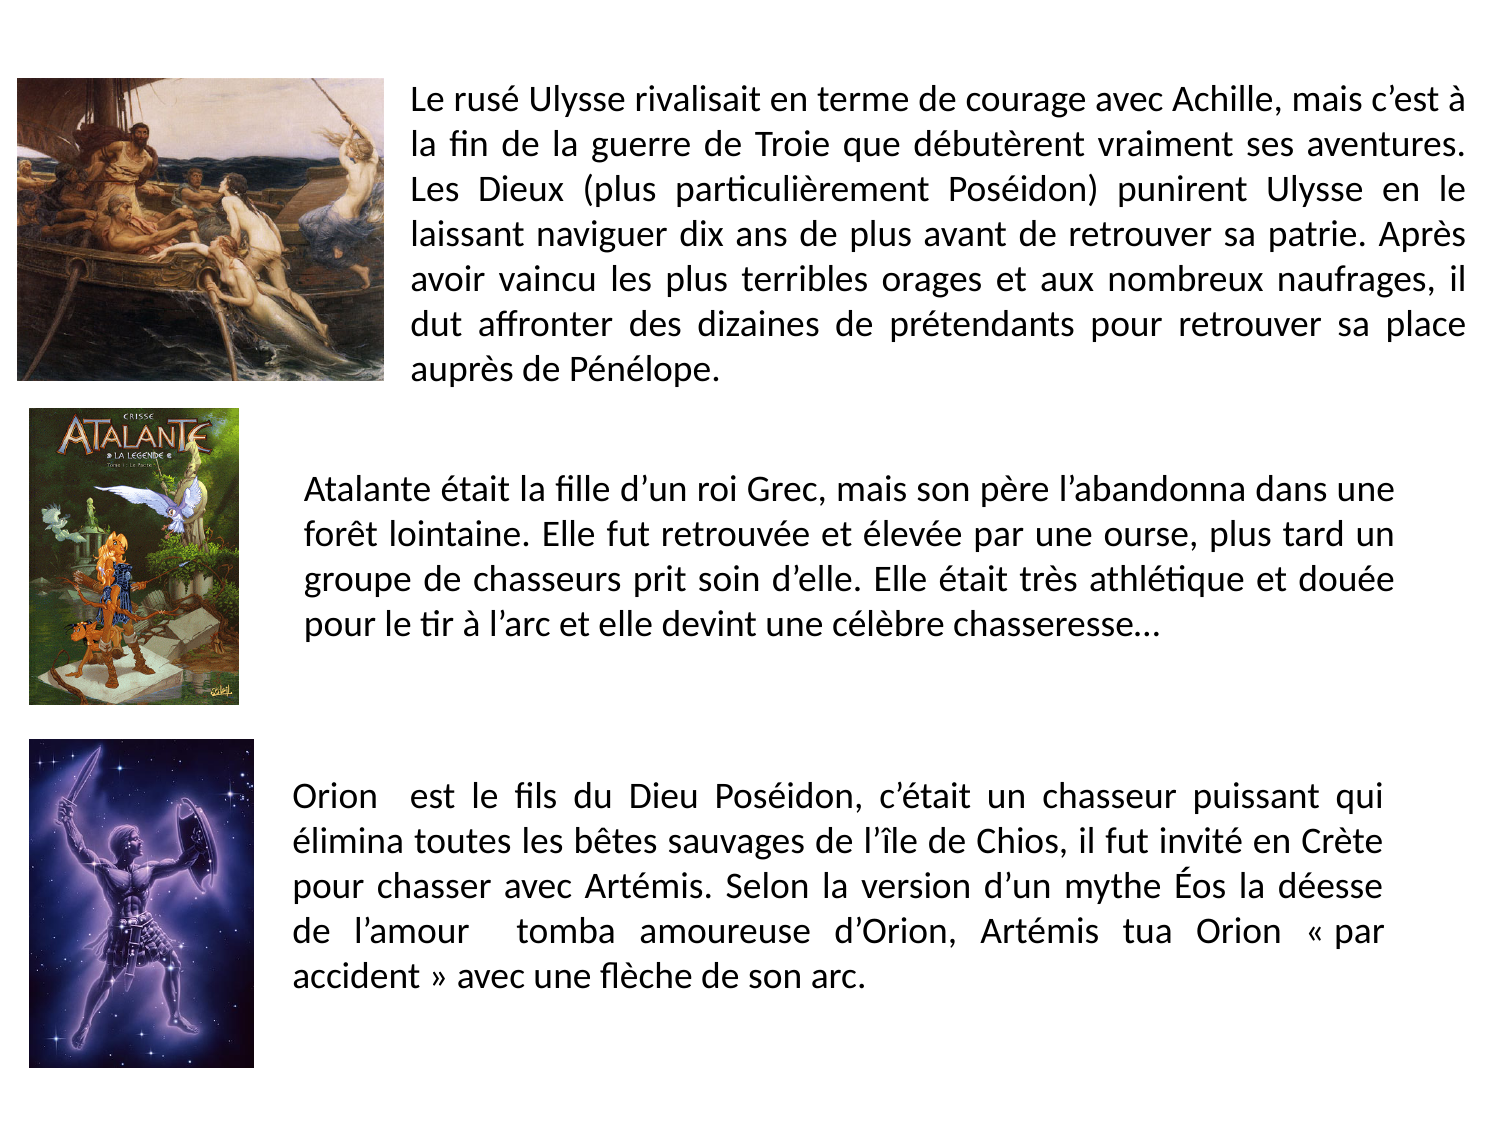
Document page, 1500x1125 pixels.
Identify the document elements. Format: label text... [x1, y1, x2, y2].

picture [17, 78, 384, 381]
picture [29, 739, 254, 1068]
text_box Le rusé Ulysse rivalisait en terme de courage avec Achille, mais c’est à la fin de la guerre de Troie que débutèrent vraiment ses aventures. Les Dieux (plus particulièrement Poséidon) punirent Ulysse en le laissant naviguer dix ans de plus avant de retrouver sa patrie. Après avoir vaincu les plus terribles orages et aux nombreux naufrages, il dut affronter des dizaines de prétendants pour retrouver sa place auprès de Pénélope. [395, 66, 1483, 397]
text_box Atalante était la fille d’un roi Grec, mais son père l’abandonna dans une forêt lointaine. Elle fut retrouvée et élevée par une ourse, plus tard un groupe de chasseurs prit soin d’elle. Elle était très athlétique et douée pour le tir à l’arc et elle devint une célèbre chasseresse… [289, 456, 1412, 651]
text_box Orion est le fils du Dieu Poséidon, c’était un chasseur puissant qui élimina toutes les bêtes sauvages de l’île de Chios, il fut invité en Crète pour chasser avec Artémis. Selon la version d’un mythe Éos la déesse de l’amour tomba amoureuse d’Orion, Artémis tua Orion « par accident » avec une flèche de son arc. [277, 763, 1400, 1004]
picture [29, 408, 239, 705]
